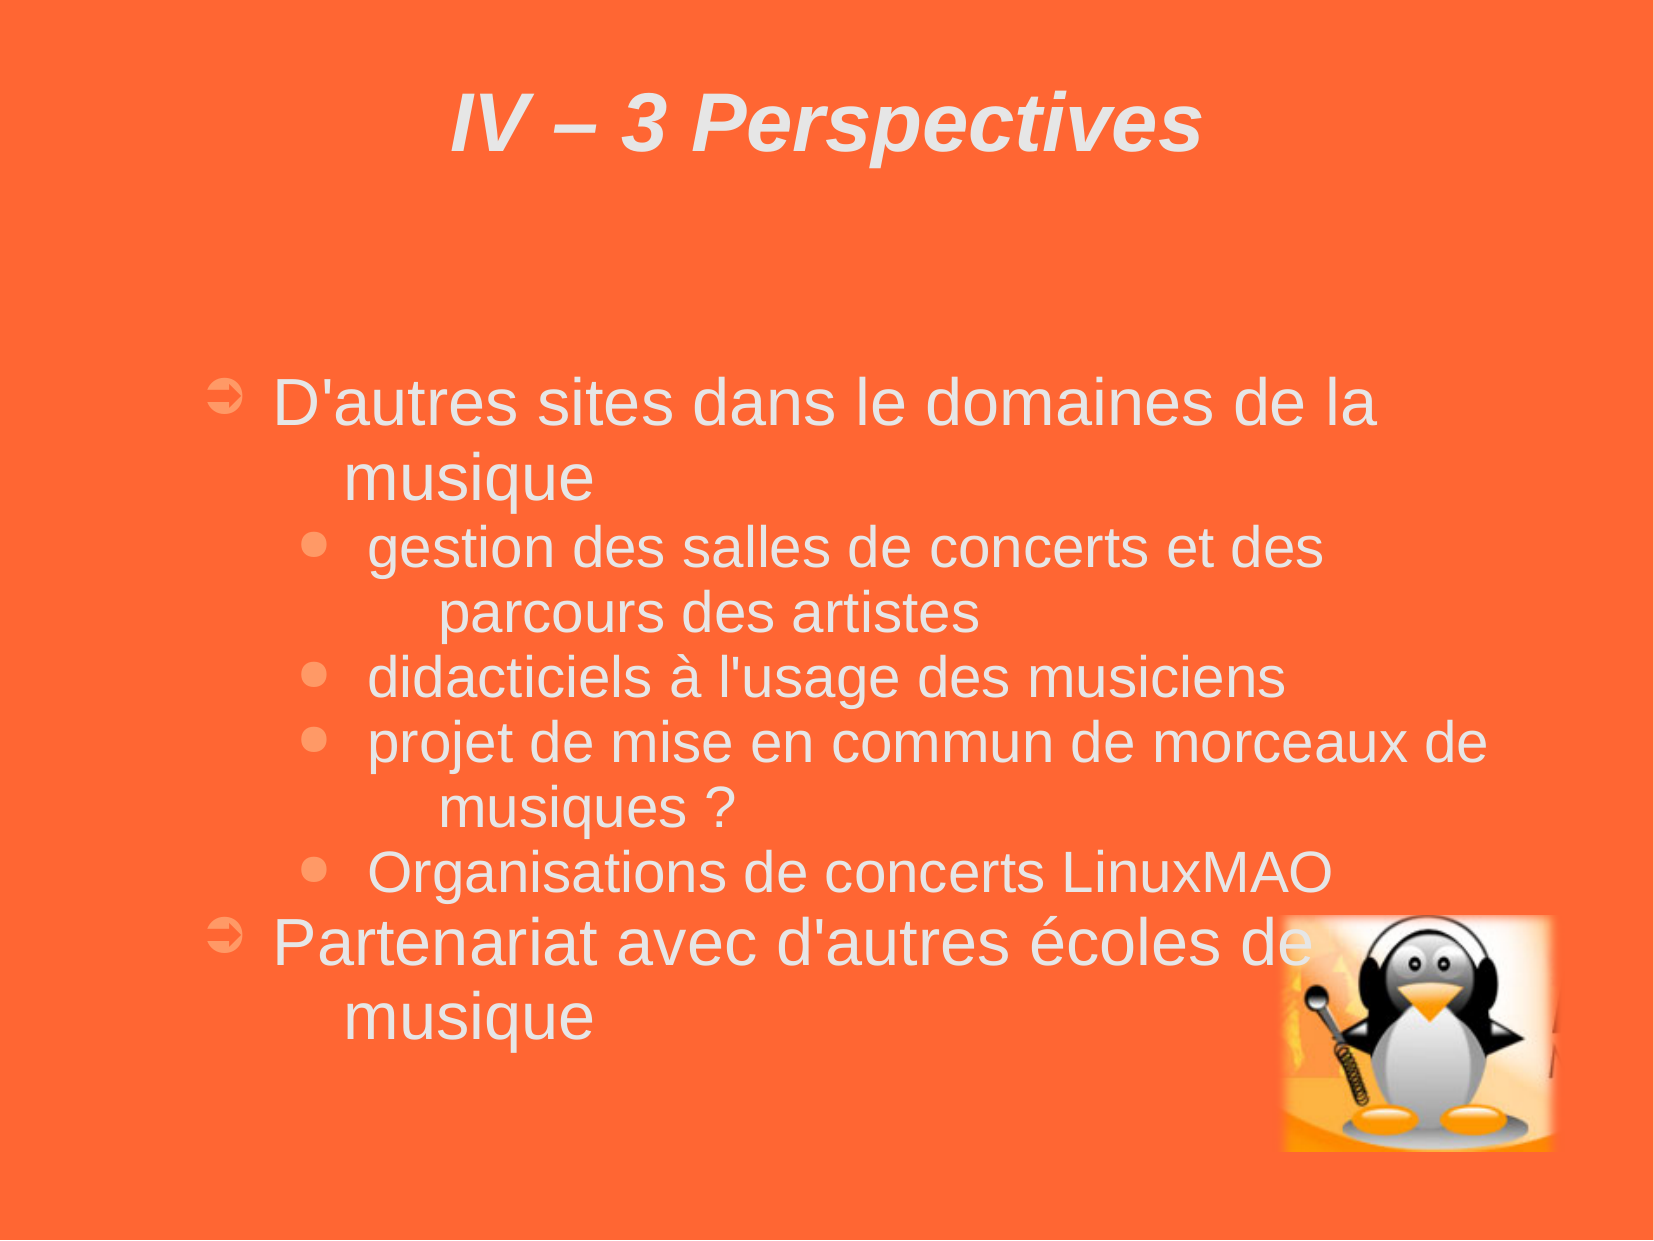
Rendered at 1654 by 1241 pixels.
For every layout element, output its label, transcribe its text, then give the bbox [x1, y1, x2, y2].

title IV – 3 Perspectives [121, 19, 1534, 227]
picture [1272, 1147, 1565, 1152]
list D'autres sites dans le domaines de la musique gestion des salles de concerts et des parcours des artistes didacticiels à l'usage des musiciens projet de mise en commun de morceaux de musiques ? Organisations de concerts LinuxMAO Partenariat avec d'autres écoles de musique [178, 364, 1570, 1147]
